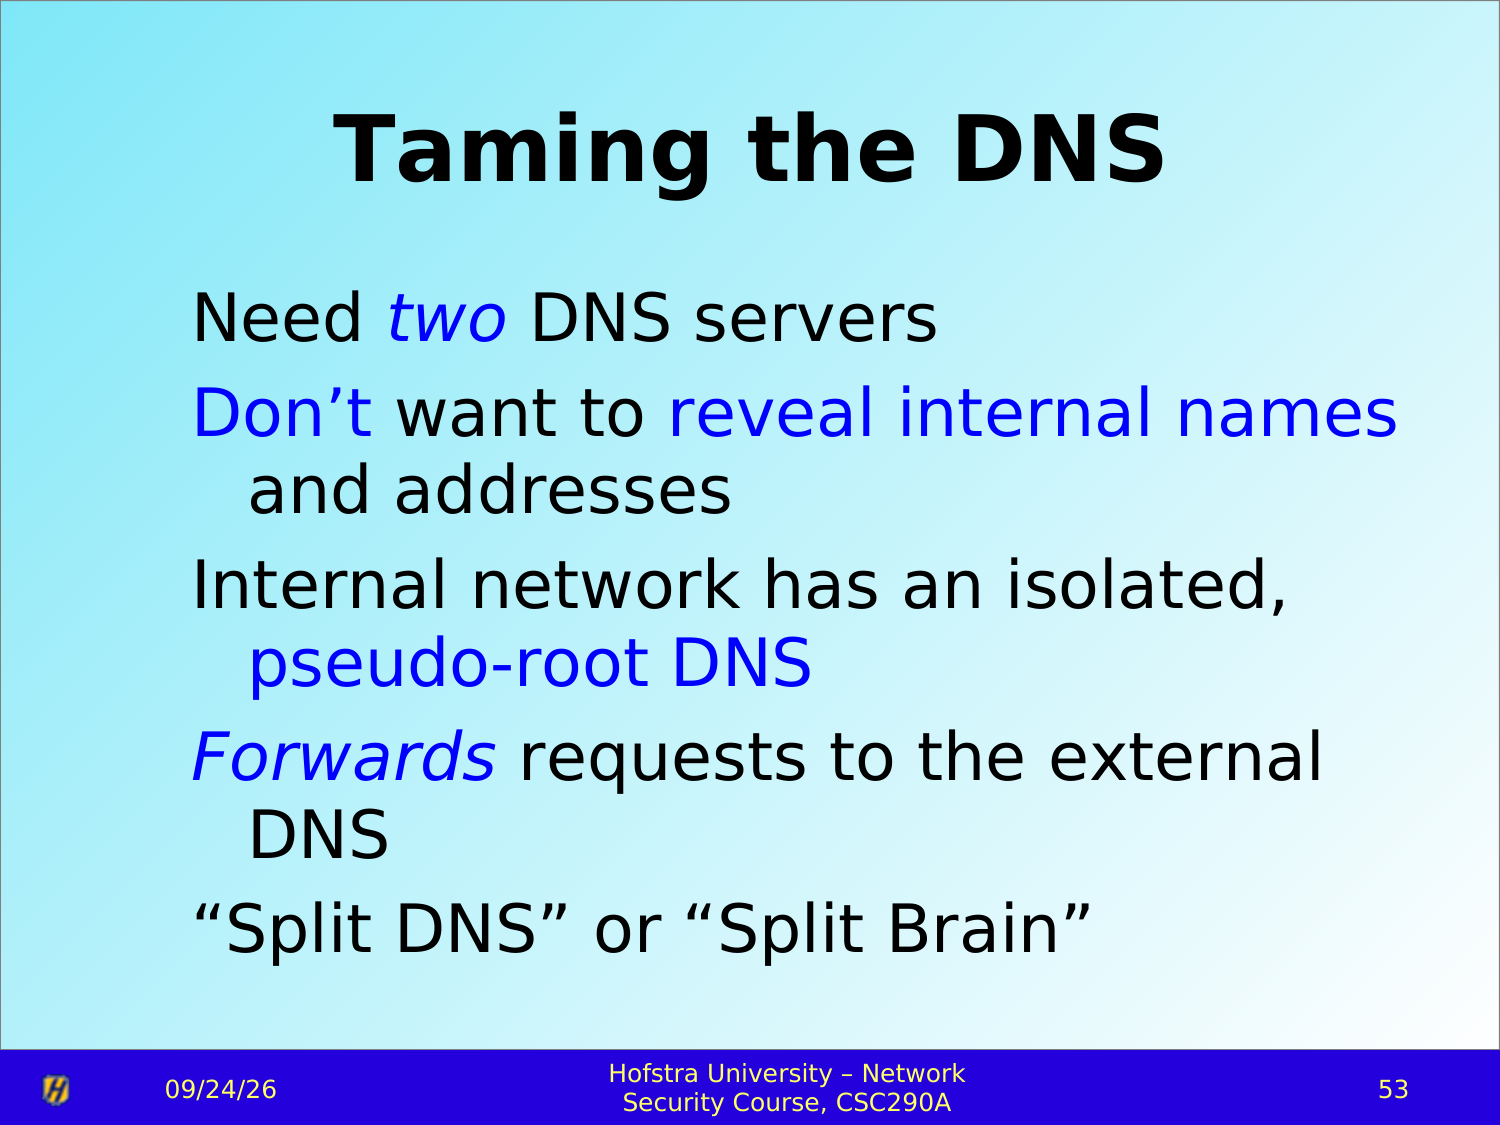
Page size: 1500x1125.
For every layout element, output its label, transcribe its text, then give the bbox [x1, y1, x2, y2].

picture [37, 1072, 76, 1110]
list Need two DNS servers Don’t want to reveal internal names and addresses Internal network has an isolated, pseudo-root DNS Forwards requests to the external DNS “Split DNS” or “Split Brain” [176, 271, 1452, 977]
title Taming the DNS [112, 84, 1391, 212]
